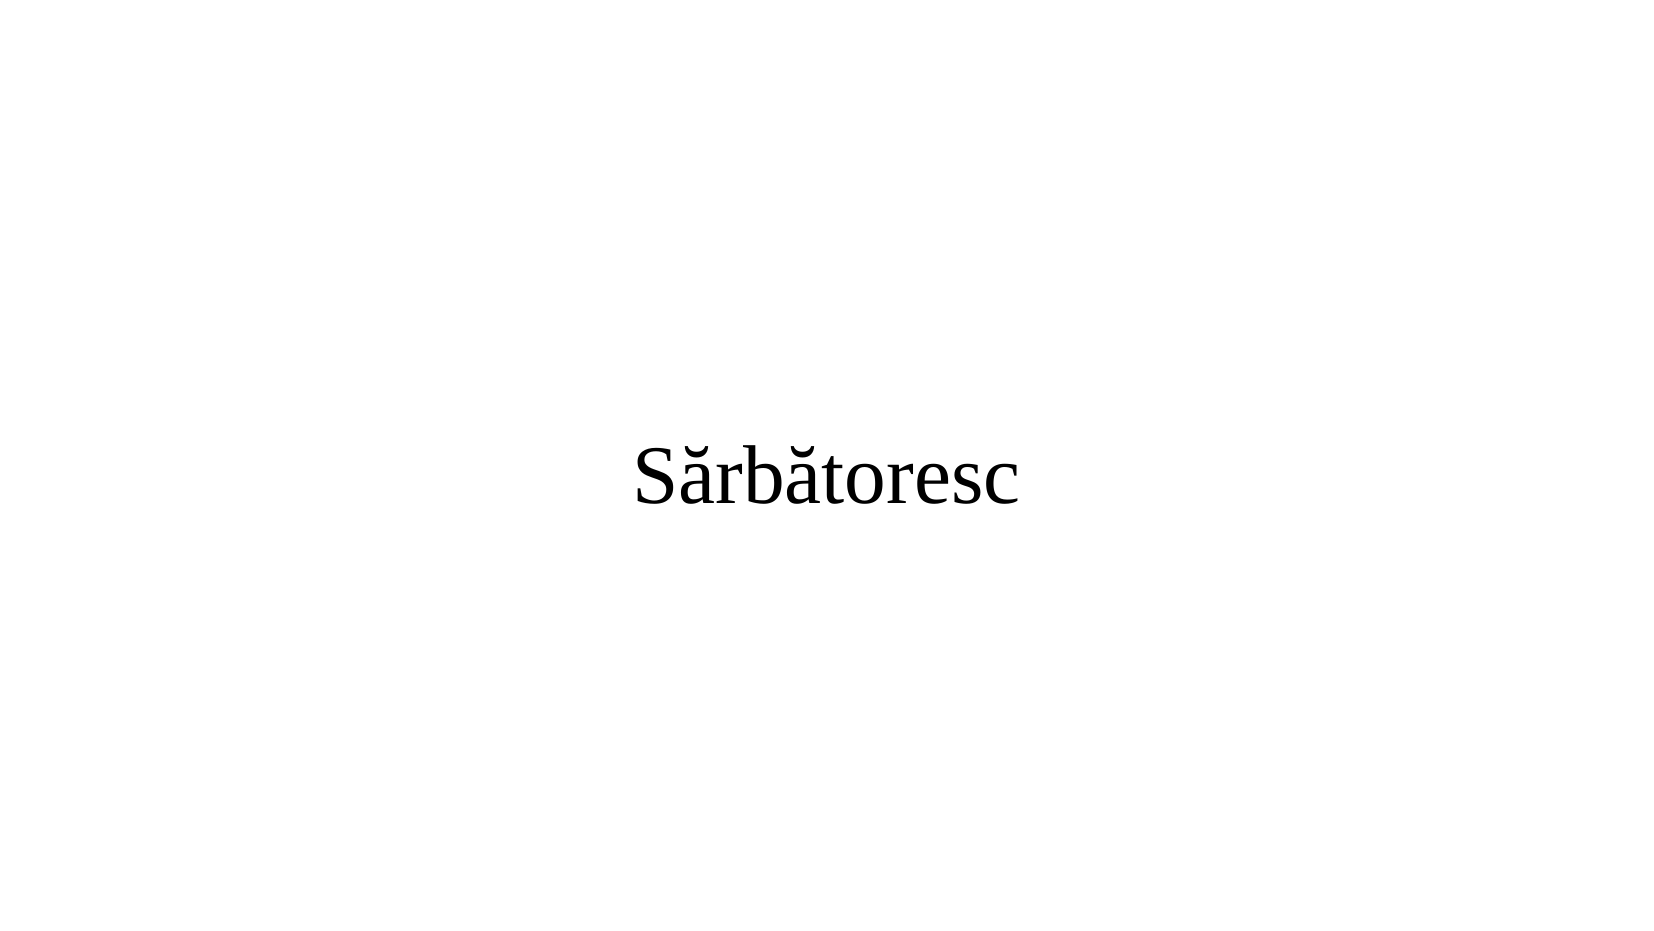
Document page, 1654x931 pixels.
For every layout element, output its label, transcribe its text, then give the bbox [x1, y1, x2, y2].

title Sărbătoresc [165, 420, 1489, 522]
